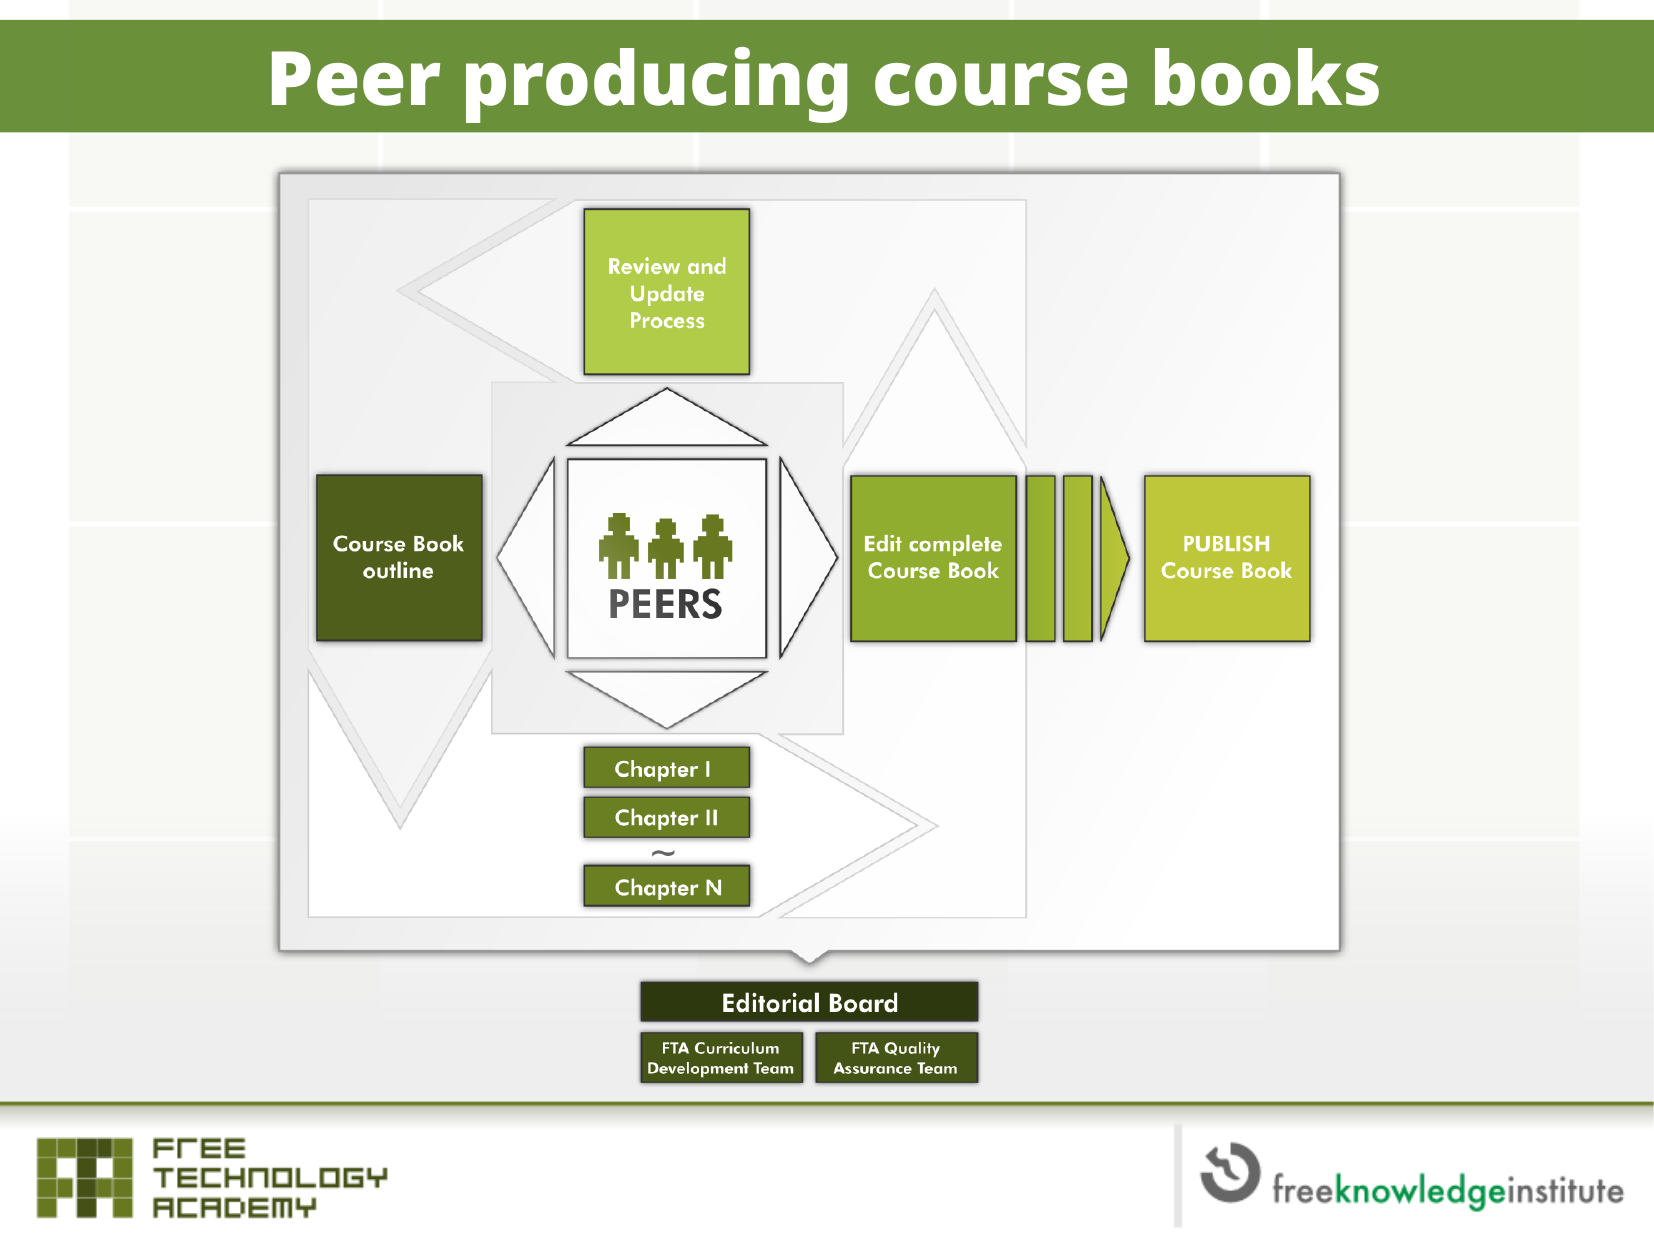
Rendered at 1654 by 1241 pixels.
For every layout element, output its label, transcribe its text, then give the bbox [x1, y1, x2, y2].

title Peer producing course books [37, 32, 1613, 120]
picture [0, 133, 1654, 1241]
picture [0, 0, 1654, 19]
